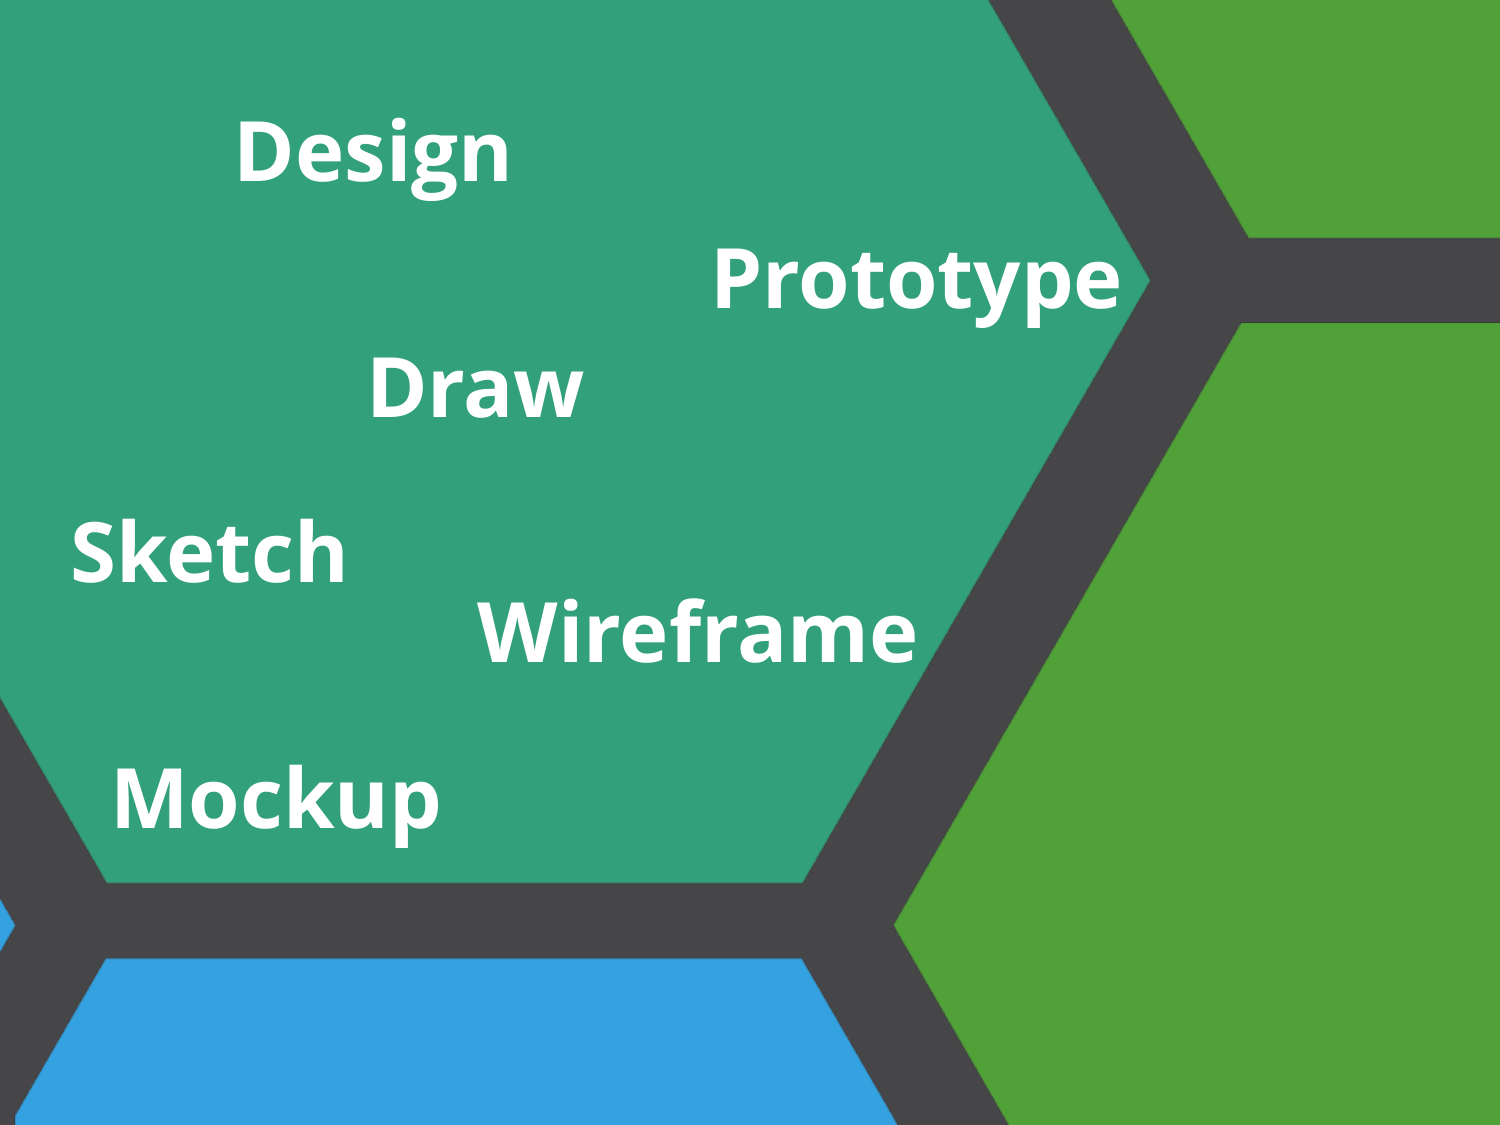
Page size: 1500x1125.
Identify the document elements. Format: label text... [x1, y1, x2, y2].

title Draw [366, 271, 607, 499]
title Design [233, 35, 520, 263]
picture [0, 0, 1500, 1125]
title Prototype [710, 162, 1134, 390]
title Wireframe [477, 517, 945, 745]
title Mockup [110, 682, 449, 910]
title Sketch [70, 437, 378, 665]
